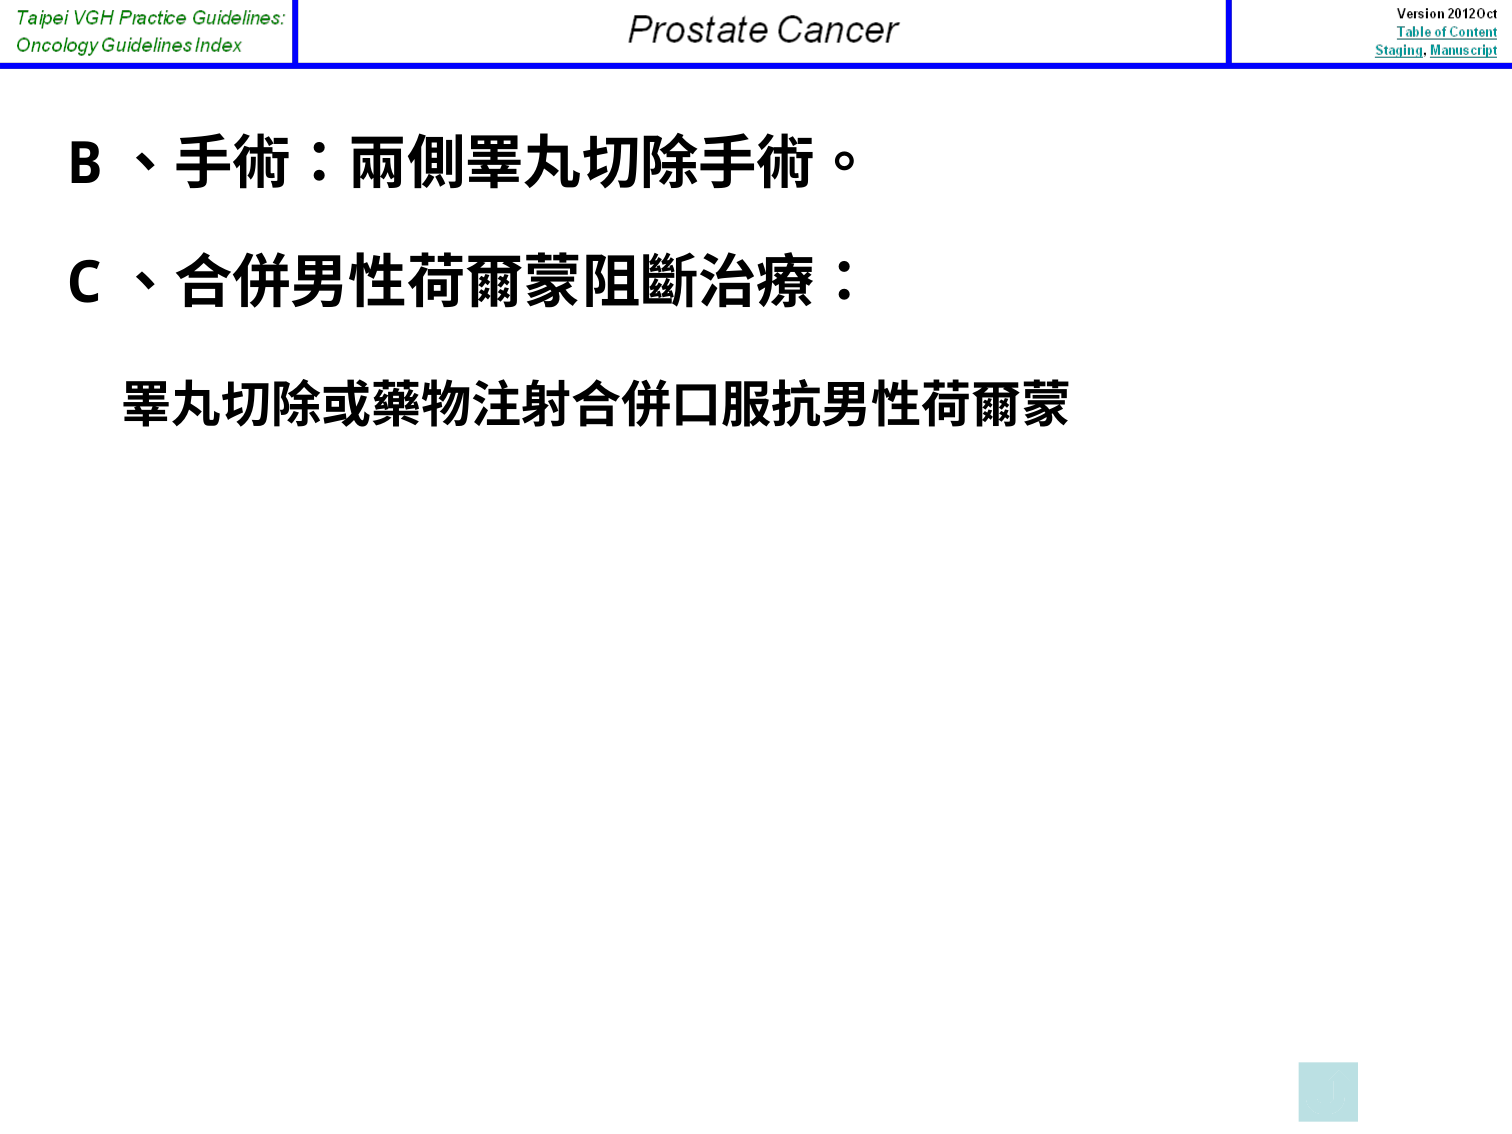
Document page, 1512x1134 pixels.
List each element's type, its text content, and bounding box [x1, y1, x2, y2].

subtitle B、手術：兩側睪丸切除手術。 C、合併男性荷爾蒙阻斷治療： 睪丸切除或藥物注射合併口服抗男性荷爾蒙 [52, 82, 1477, 485]
